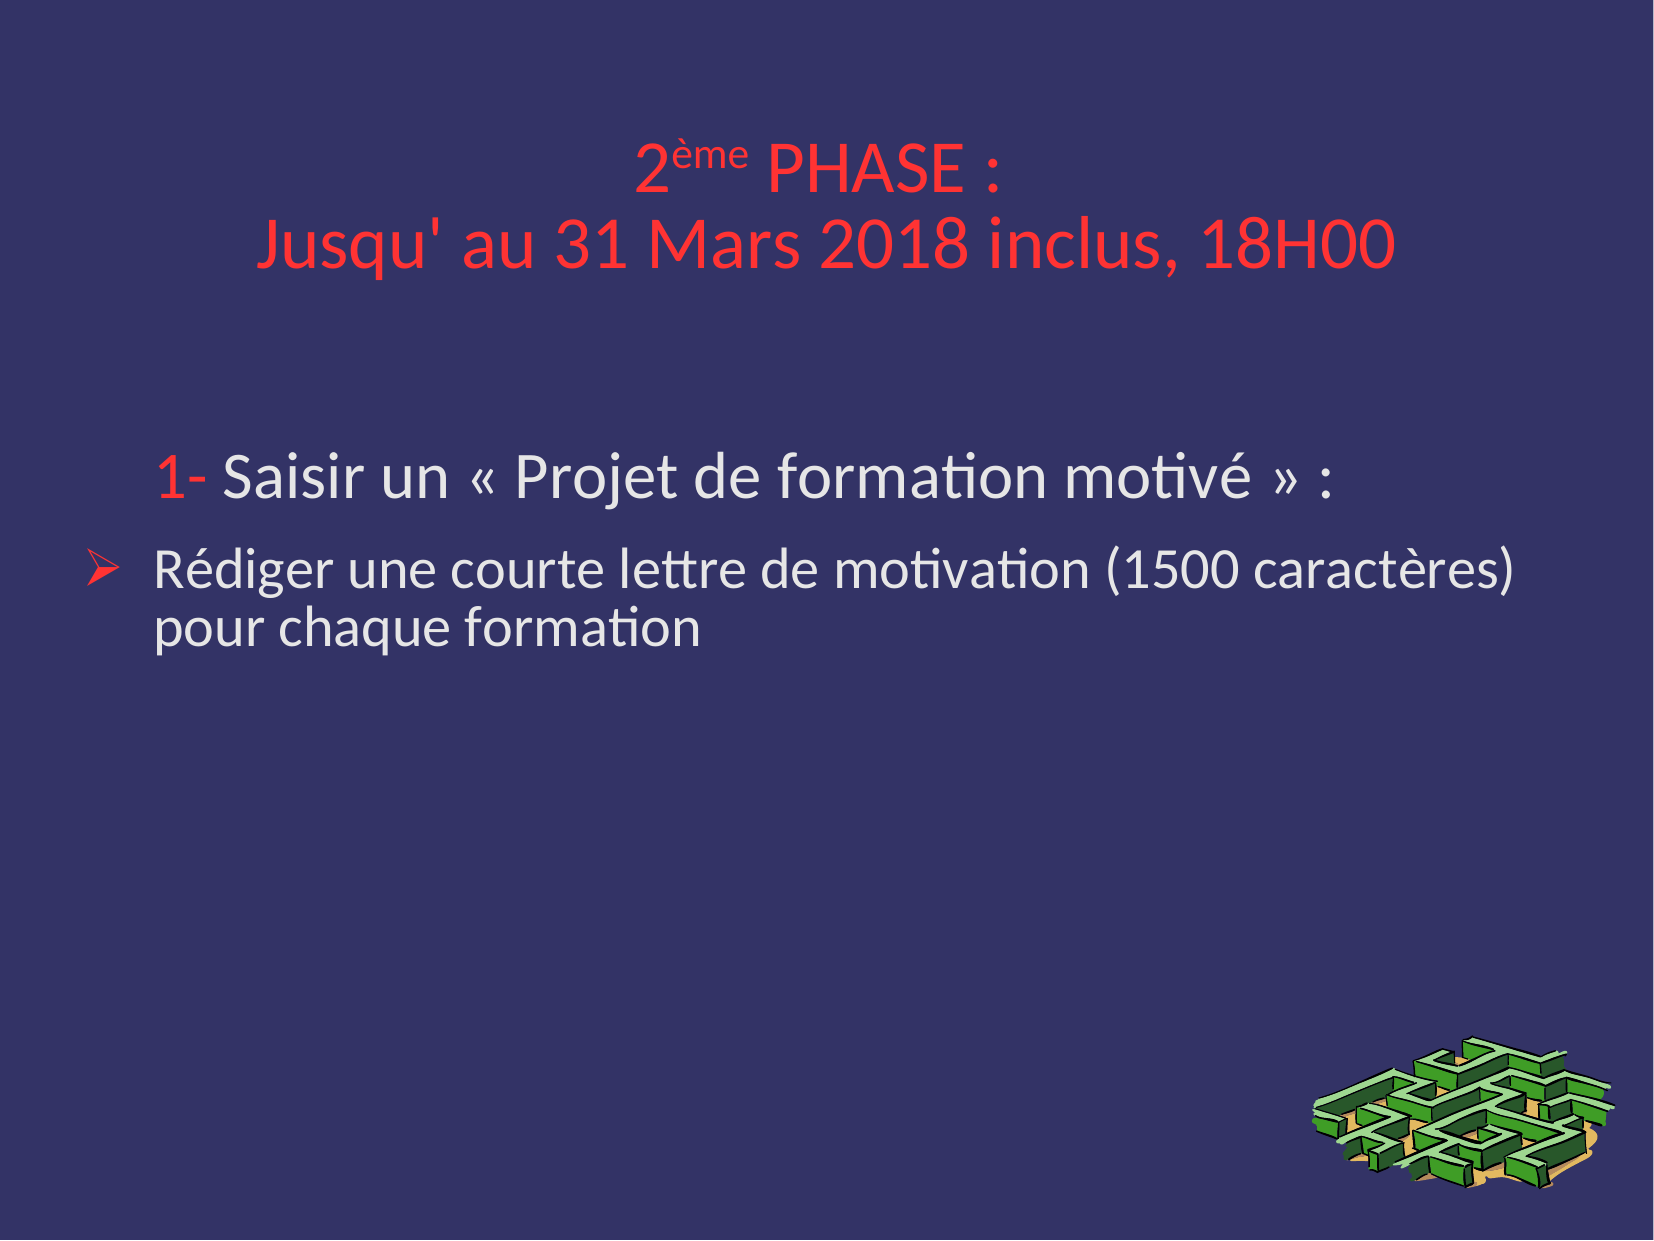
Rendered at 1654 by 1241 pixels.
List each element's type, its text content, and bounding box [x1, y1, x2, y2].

title 2ème PHASE : Jusqu' au 31 Mars 2018 inclus, 18H00 [0, 27, 1654, 395]
list 1- Saisir un « Projet de formation motivé » : Rédiger une courte lettre de motivation (1500 caractères) pour chaque formation [70, 448, 1583, 1241]
